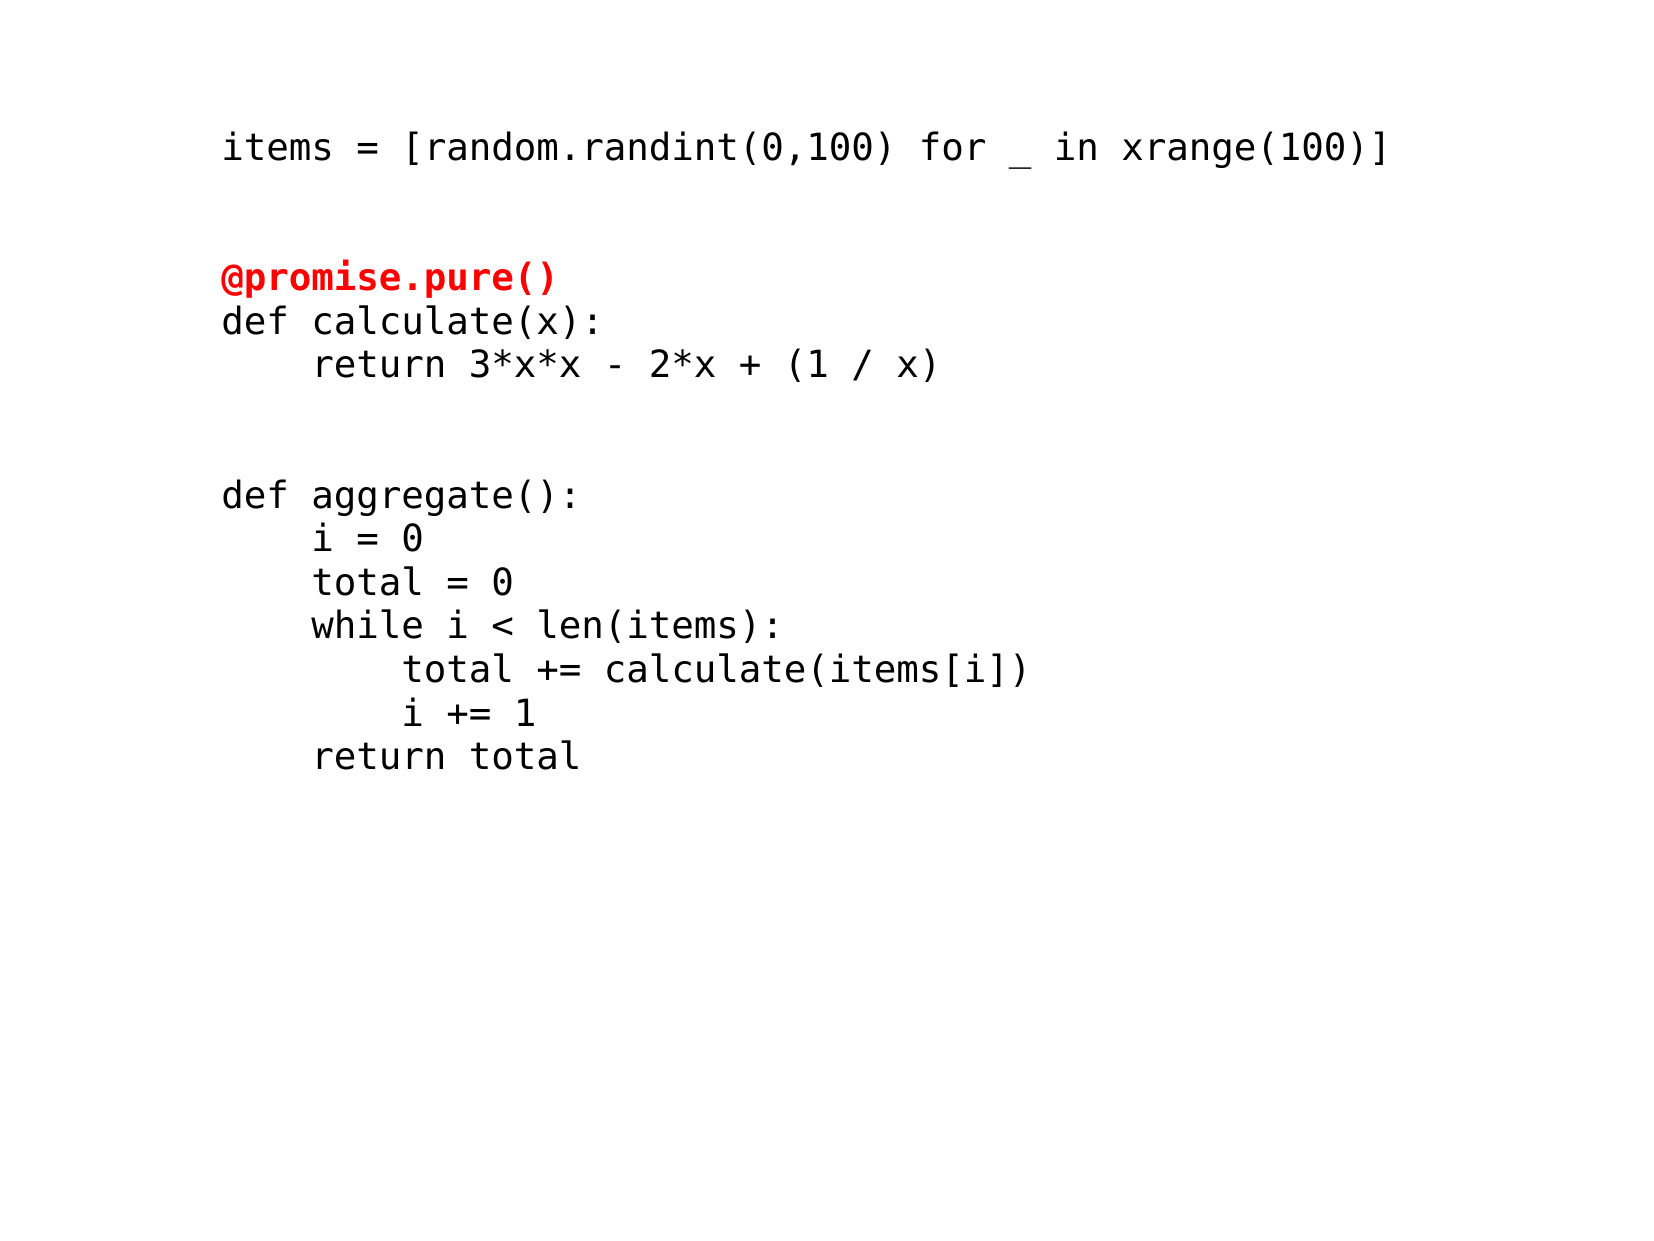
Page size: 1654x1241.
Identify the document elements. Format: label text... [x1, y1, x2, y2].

text_box items = [random.randint(0,100) for _ in xrange(100)] @promise.pure() def calculate(x): return 3*x*x - 2*x + (1 / x) def aggregate(): i = 0 total = 0 while i < len(items): total += calculate(items[i]) i += 1 return total [206, 118, 1477, 830]
